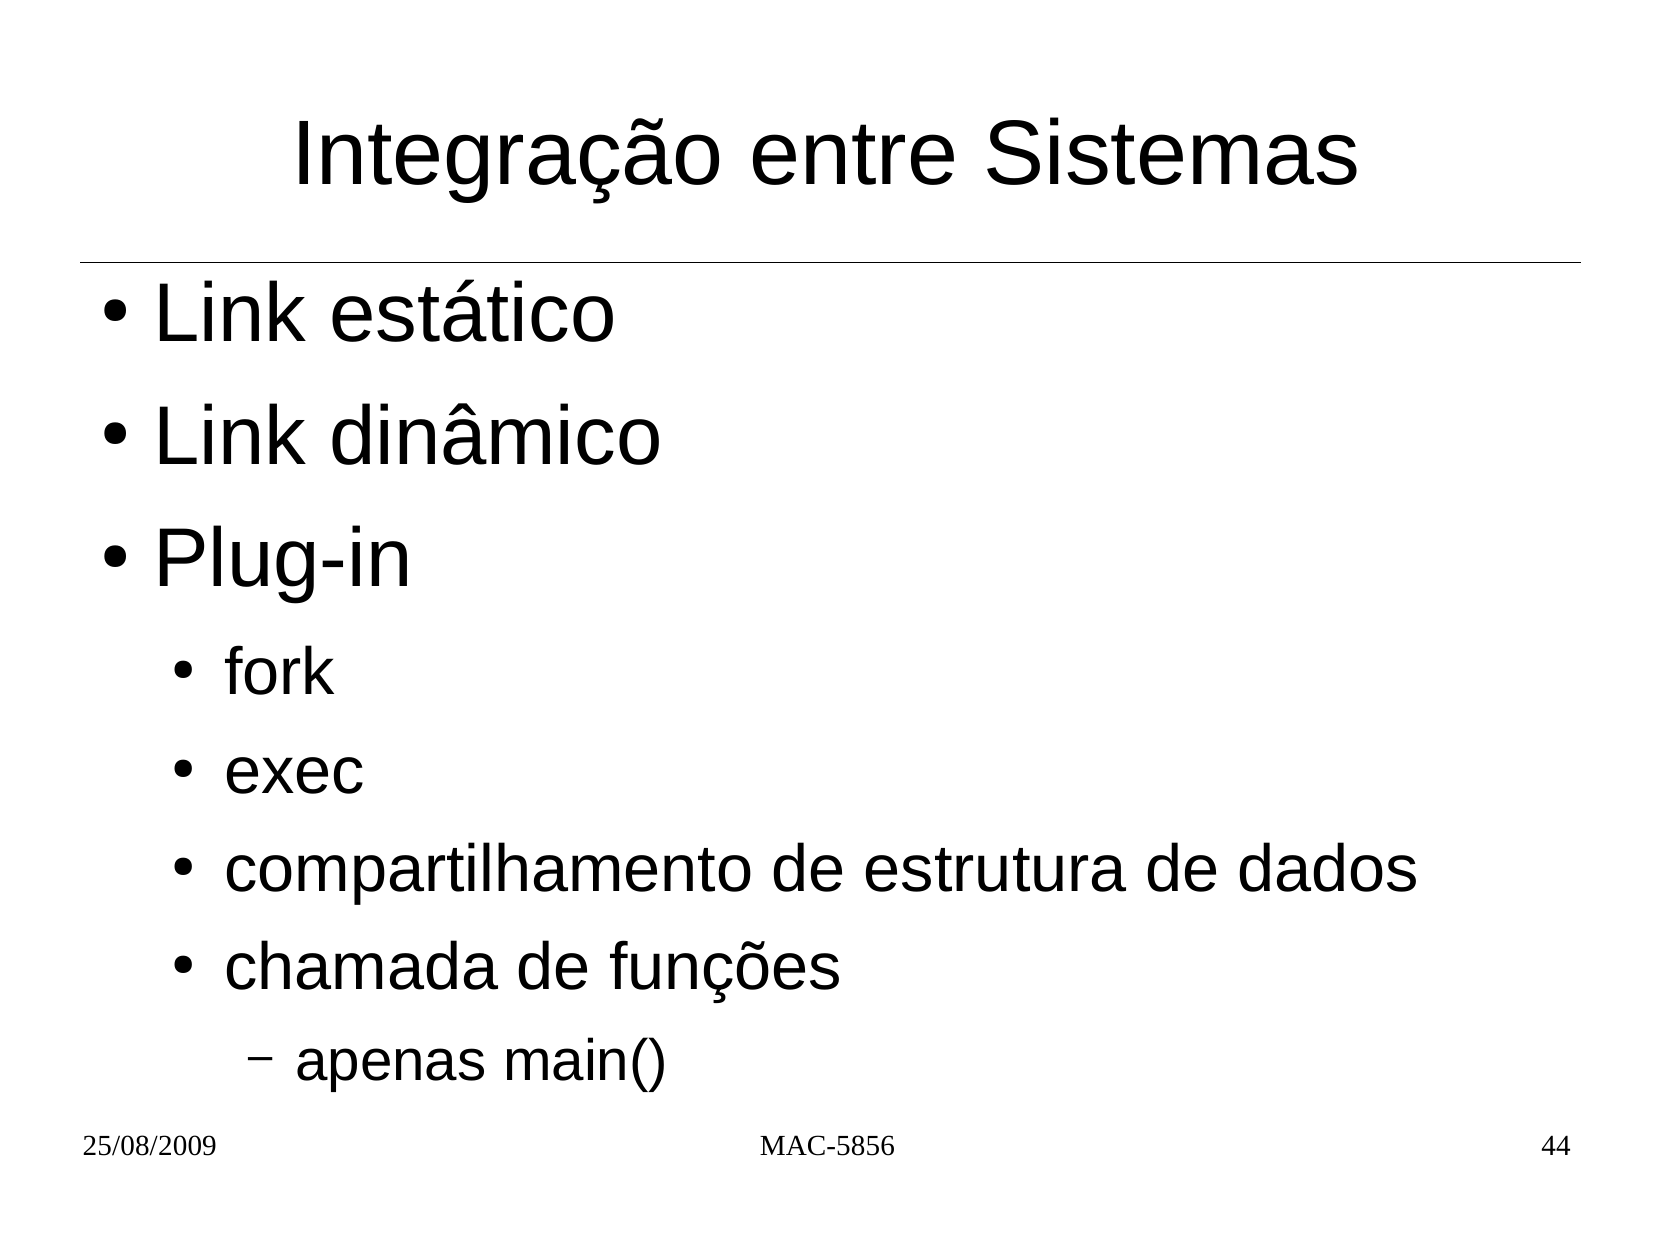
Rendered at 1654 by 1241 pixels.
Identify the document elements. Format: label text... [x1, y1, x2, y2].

title Integração entre Sistemas [82, 49, 1571, 257]
list Link estático Link dinâmico Plug-in fork exec compartilhamento de estrutura de dados chamada de funções apenas main() [82, 266, 1571, 1165]
